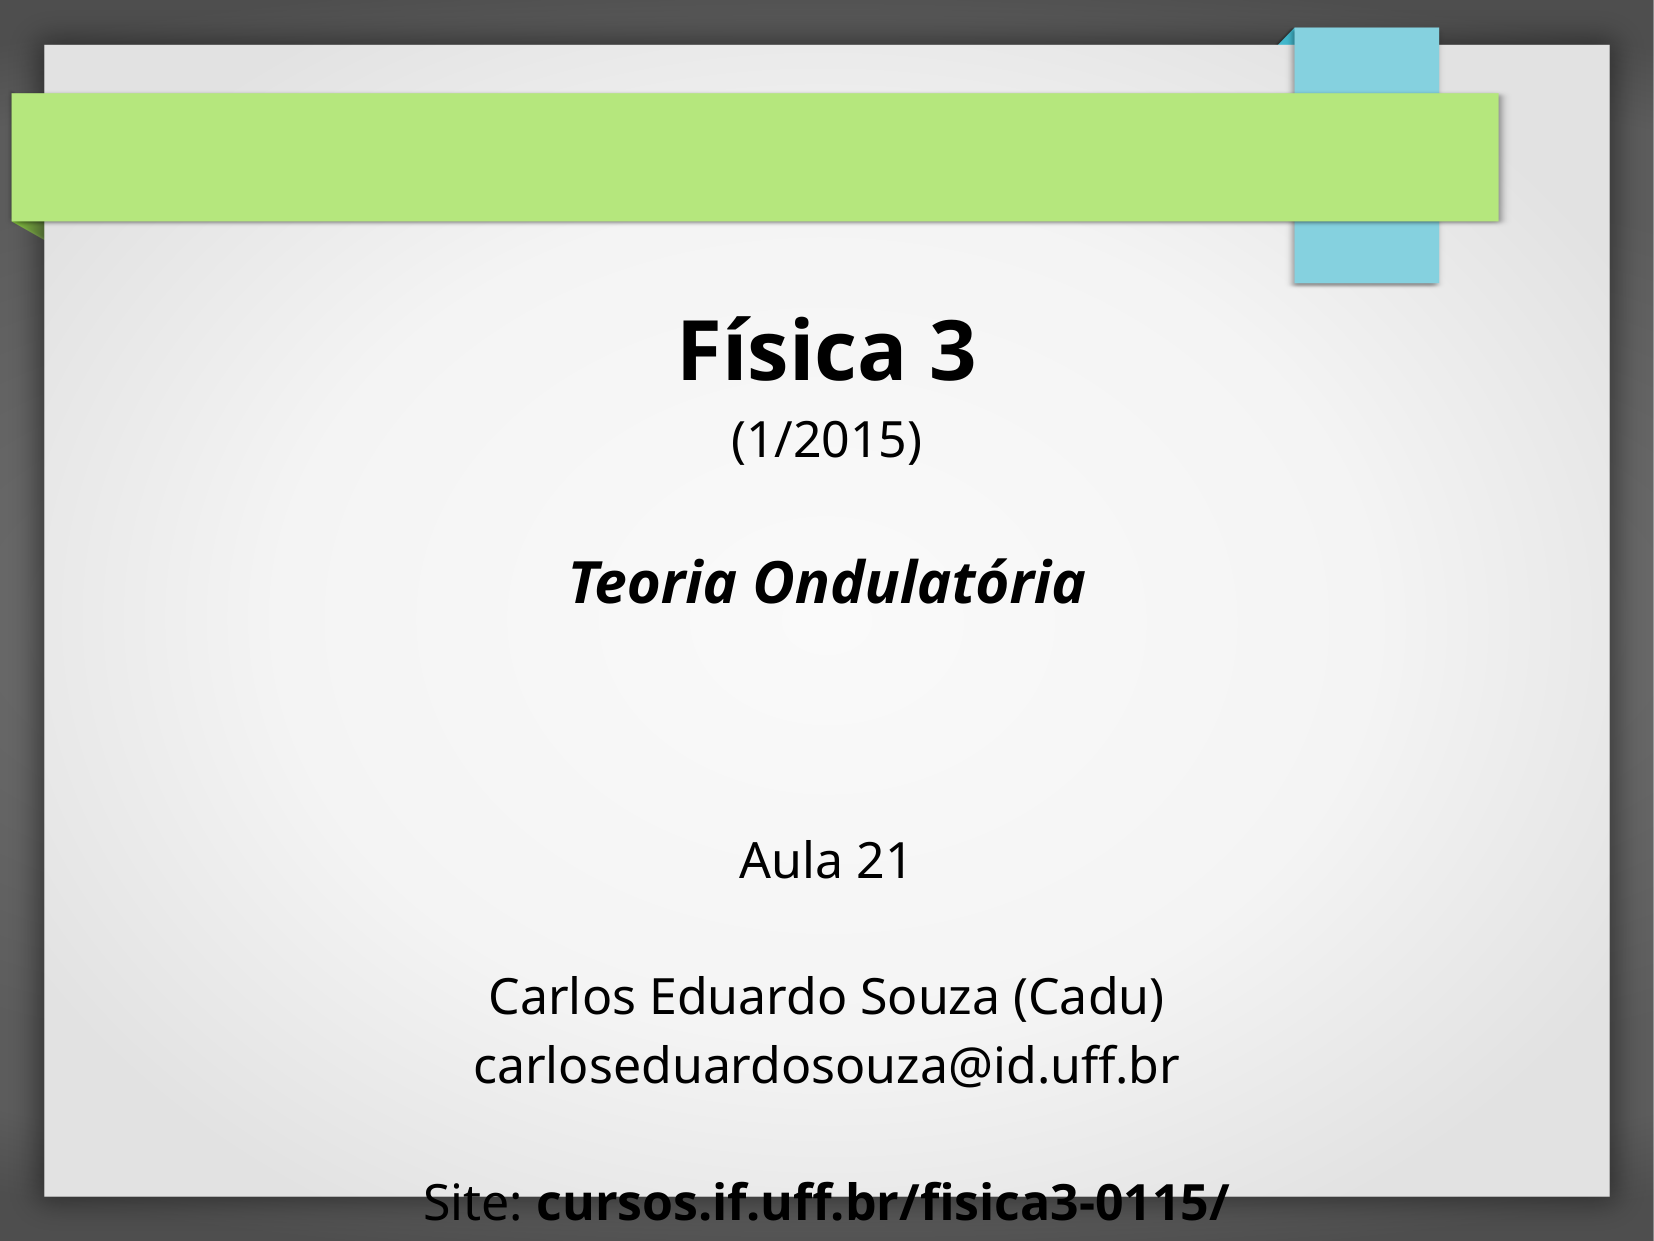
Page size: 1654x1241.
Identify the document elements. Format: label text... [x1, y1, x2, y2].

picture [0, 0, 1654, 1241]
text_box Física 3 (1/2015) Teoria Ondulatória Aula 21 Carlos Eduardo Souza (Cadu) carloseduardosouza@id.uff.br Site: cursos.if.uff.br/fisica3-0115/ [218, 283, 1436, 1178]
